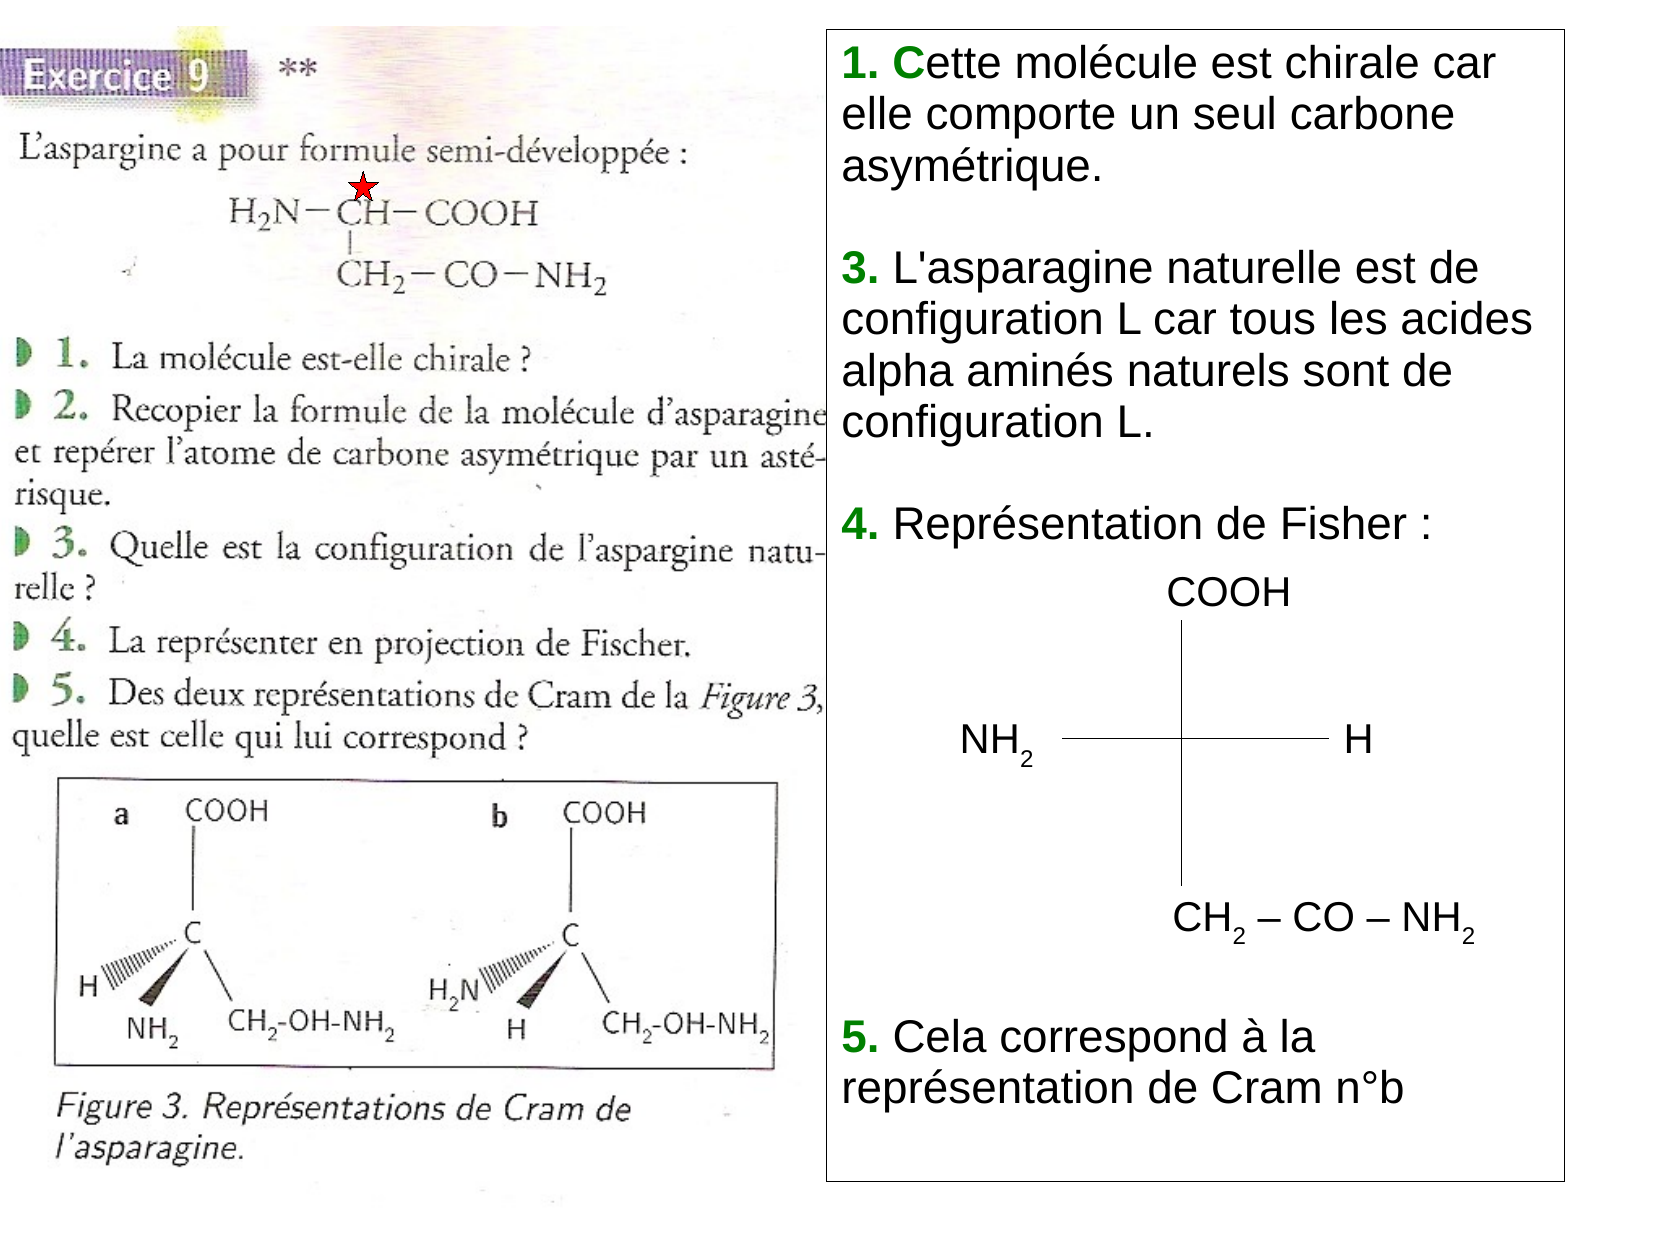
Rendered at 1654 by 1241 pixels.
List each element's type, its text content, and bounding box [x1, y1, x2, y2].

text_box CH2 – CO – NH2 [1157, 885, 1502, 958]
text_box H [1328, 708, 1389, 771]
text_box [348, 171, 379, 201]
text_box 1. Cette molécule est chirale car elle comporte un seul carbone asymétrique. 3. L'asparagine naturelle est de configuration L car tous les acides alpha aminés naturels sont de configuration L. 4. Représentation de Fisher : 5. Cela correspond à la représentation de Cram n°b [826, 29, 1565, 1182]
text_box COOH [1151, 561, 1307, 623]
text_box NH2 [944, 708, 1049, 781]
picture [0, 26, 827, 1211]
